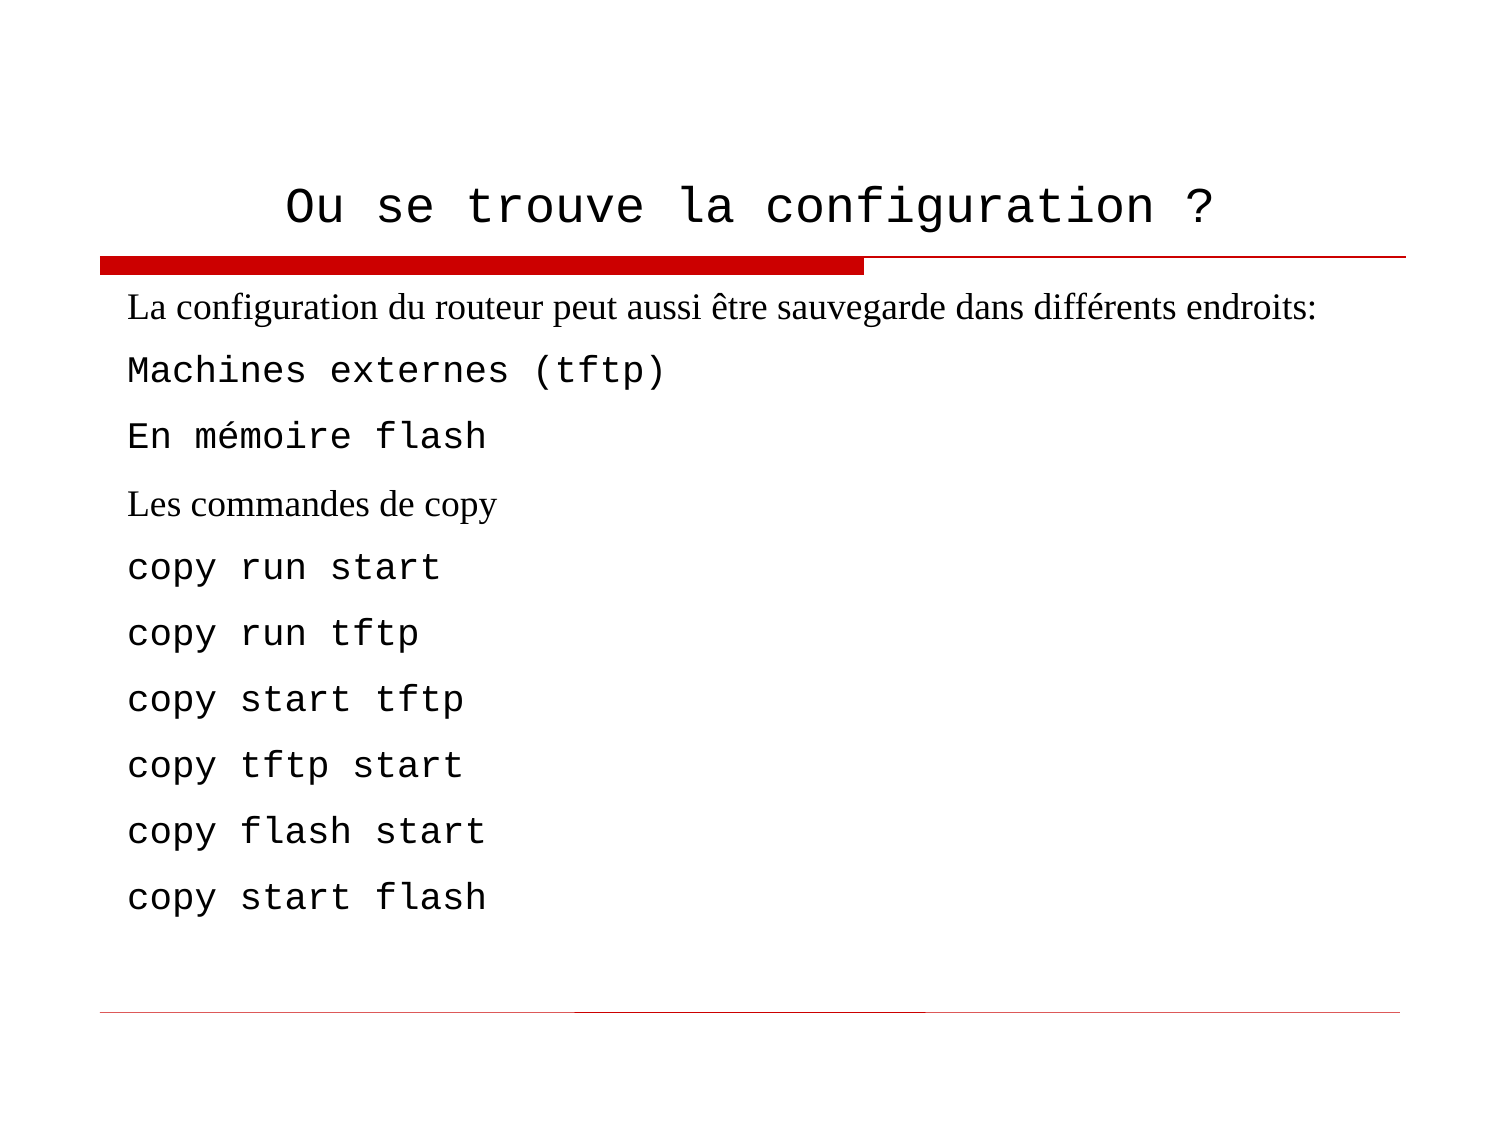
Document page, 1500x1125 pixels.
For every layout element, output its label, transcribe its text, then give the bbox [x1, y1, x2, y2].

title Ou se trouve la configuration ? [94, 105, 1407, 241]
text_box La configuration du routeur peut aussi être sauvegarde dans différents endroits: Machines externes (tftp) En mémoire flash Les commandes de copy copy run start copy run tftp copy start tftp copy tftp start copy flash start copy start flash [112, 278, 1376, 928]
